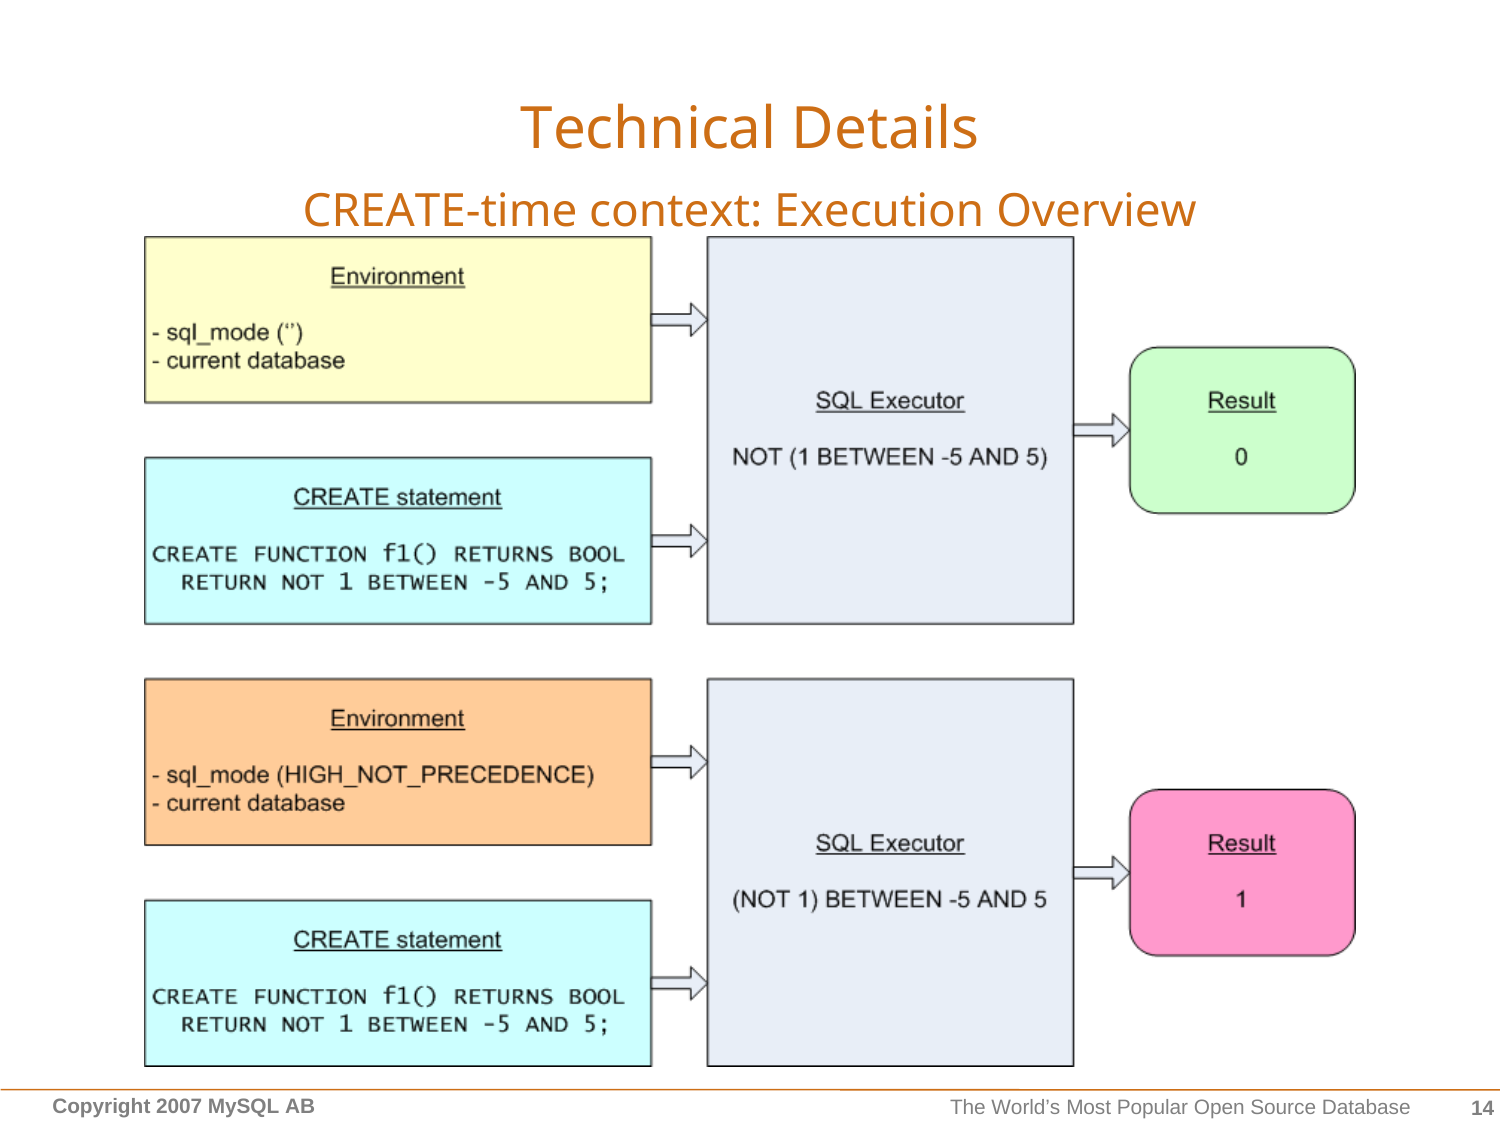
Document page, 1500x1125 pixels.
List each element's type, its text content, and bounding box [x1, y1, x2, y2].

picture [144, 236, 1356, 1067]
title Technical Details CREATE-time context: Execution Overview [0, 77, 1500, 236]
